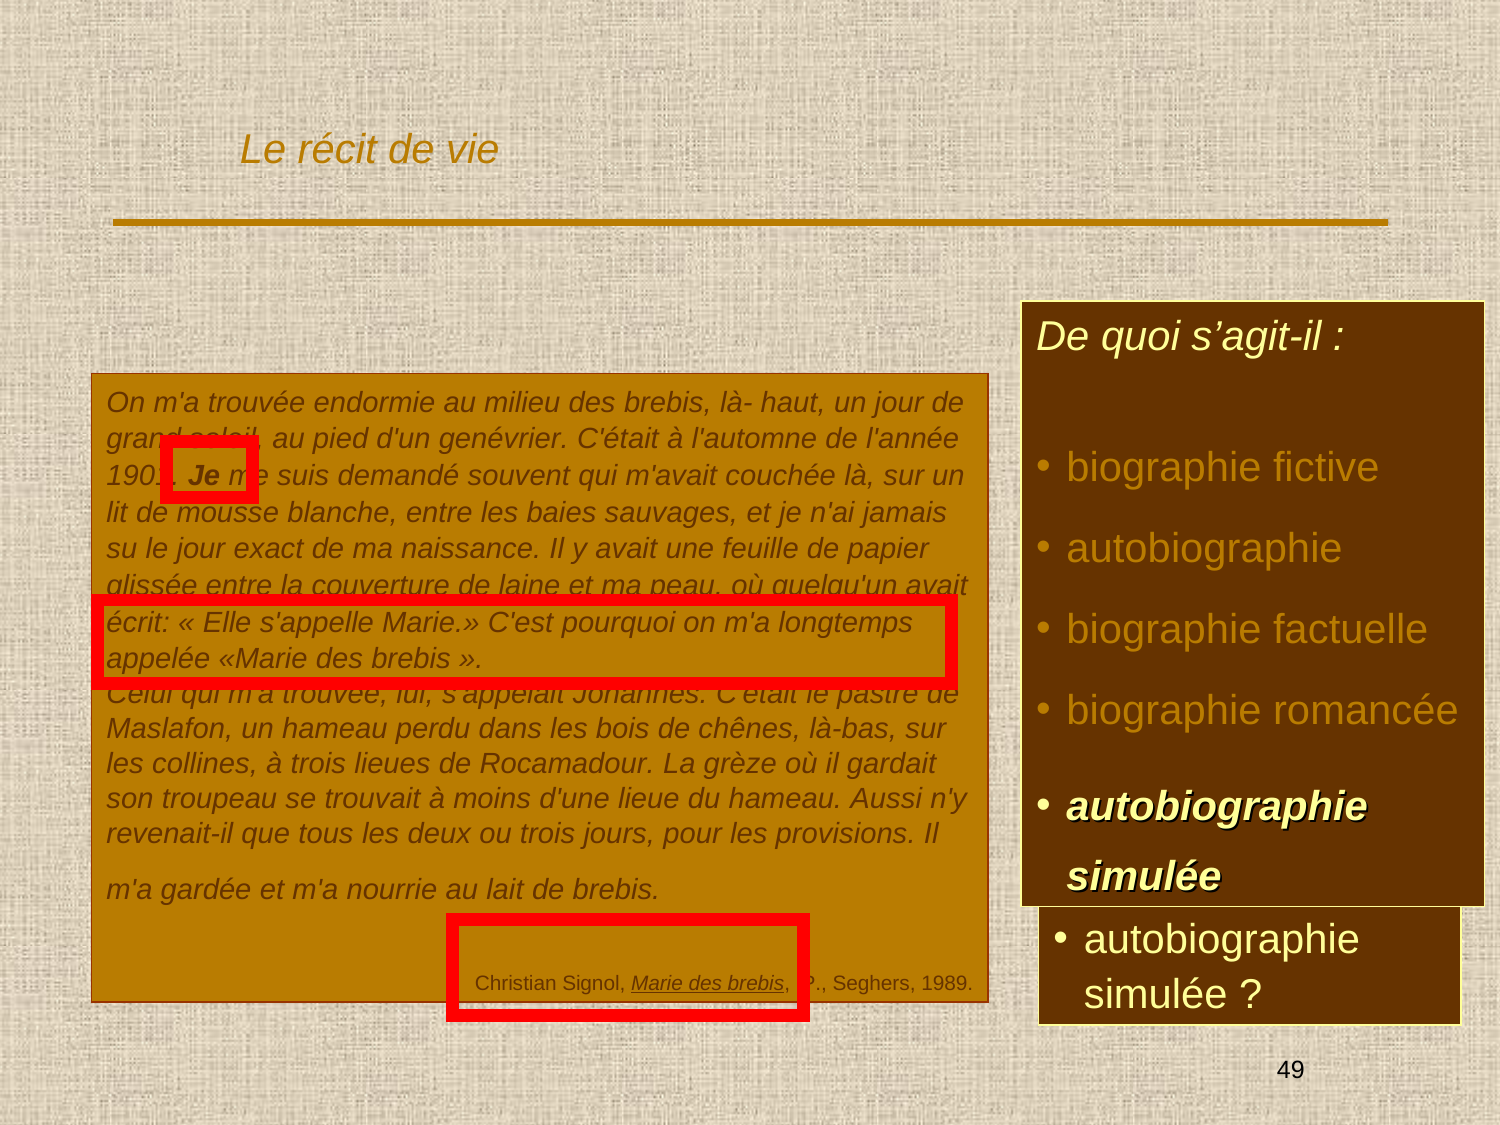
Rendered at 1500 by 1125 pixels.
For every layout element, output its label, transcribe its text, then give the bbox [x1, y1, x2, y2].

text_box On m'a trouvée endormie au milieu des brebis, là- haut, un jour de grand soleil, au pied d'un genévrier. C'était à l'automne de l'année 1901. Je me suis demandé souvent qui m'avait couchée là, sur un lit de mousse blanche, entre les baies sauvages, et je n'ai jamais su le jour exact de ma naissance. Il y avait une feuille de papier glissée entre la couverture de laine et ma peau, où quelqu'un avait écrit: « Elle s'appelle Marie.» C'est pourquoi on m'a longtemps appelée «Marie des brebis ». Celui qui m'a trouvée, lui, s'appelait Johannès. C'était le pastre de Maslafon, un hameau perdu dans les bois de chênes, là-bas, sur les collines, à trois lieues de Rocamadour. La grèze où il gardait son troupeau se trouvait à moins d'une lieue du hameau. Aussi n'y revenait-il que tous les deux ou trois jours, pour les provisions. Il m'a gardée et m'a nourrie au lait de brebis. Christian Signol, Marie des brebis, P., Seghers, 1989. [104, 606, 945, 677]
text_box De quoi s’agit-il : biographie fictive autobiographie biographie factuelle biographie romancée autobiographie simulée [1021, 301, 1485, 907]
text_box De quoi s’agit-il : biographie fictive autobiographie biographie factuelle biographie romancée autobiographie simulée ? [1038, 907, 1461, 1026]
text_box On m'a trouvée endormie au milieu des brebis, là- haut, un jour de grand soleil, au pied d'un genévrier. C'était à l'automne de l'année 1901. Je me suis demandé souvent qui m'avait couchée là, sur un lit de mousse blanche, entre les baies sauvages, et je n'ai jamais su le jour exact de ma naissance. Il y avait une feuille de papier glissée entre la couverture de laine et ma peau, où quelqu'un avait écrit: « Elle s'appelle Marie.» C'est pourquoi on m'a longtemps appelée «Marie des brebis ». Celui qui m'a trouvée, lui, s'appelait Johannès. C'était le pastre de Maslafon, un hameau perdu dans les bois de chênes, là-bas, sur les collines, à trois lieues de Rocamadour. La grèze où il gardait son troupeau se trouvait à moins d'une lieue du hameau. Aussi n'y revenait-il que tous les deux ou trois jours, pour les provisions. Il m'a gardée et m'a nourrie au lait de brebis. Christian Signol, Marie des brebis, P., Seghers, 1989. [459, 926, 797, 1003]
text_box On m'a trouvée endormie au milieu des brebis, là- haut, un jour de grand soleil, au pied d'un genévrier. C'était à l'automne de l'année 1901. Je me suis demandé souvent qui m'avait couchée là, sur un lit de mousse blanche, entre les baies sauvages, et je n'ai jamais su le jour exact de ma naissance. Il y avait une feuille de papier glissée entre la couverture de laine et ma peau, où quelqu'un avait écrit: « Elle s'appelle Marie.» C'est pourquoi on m'a longtemps appelée «Marie des brebis ». Celui qui m'a trouvée, lui, s'appelait Johannès. C'était le pastre de Maslafon, un hameau perdu dans les bois de chênes, là-bas, sur les collines, à trois lieues de Rocamadour. La grèze où il gardait son troupeau se trouvait à moins d'une lieue du hameau. Aussi n'y revenait-il que tous les deux ou trois jours, pour les provisions. Il m'a gardée et m'a nourrie au lait de brebis. Christian Signol, Marie des brebis, P., Seghers, 1989. [91, 373, 988, 1003]
text_box Le récit de vie [224, 114, 515, 180]
picture [0, 0, 1500, 1125]
